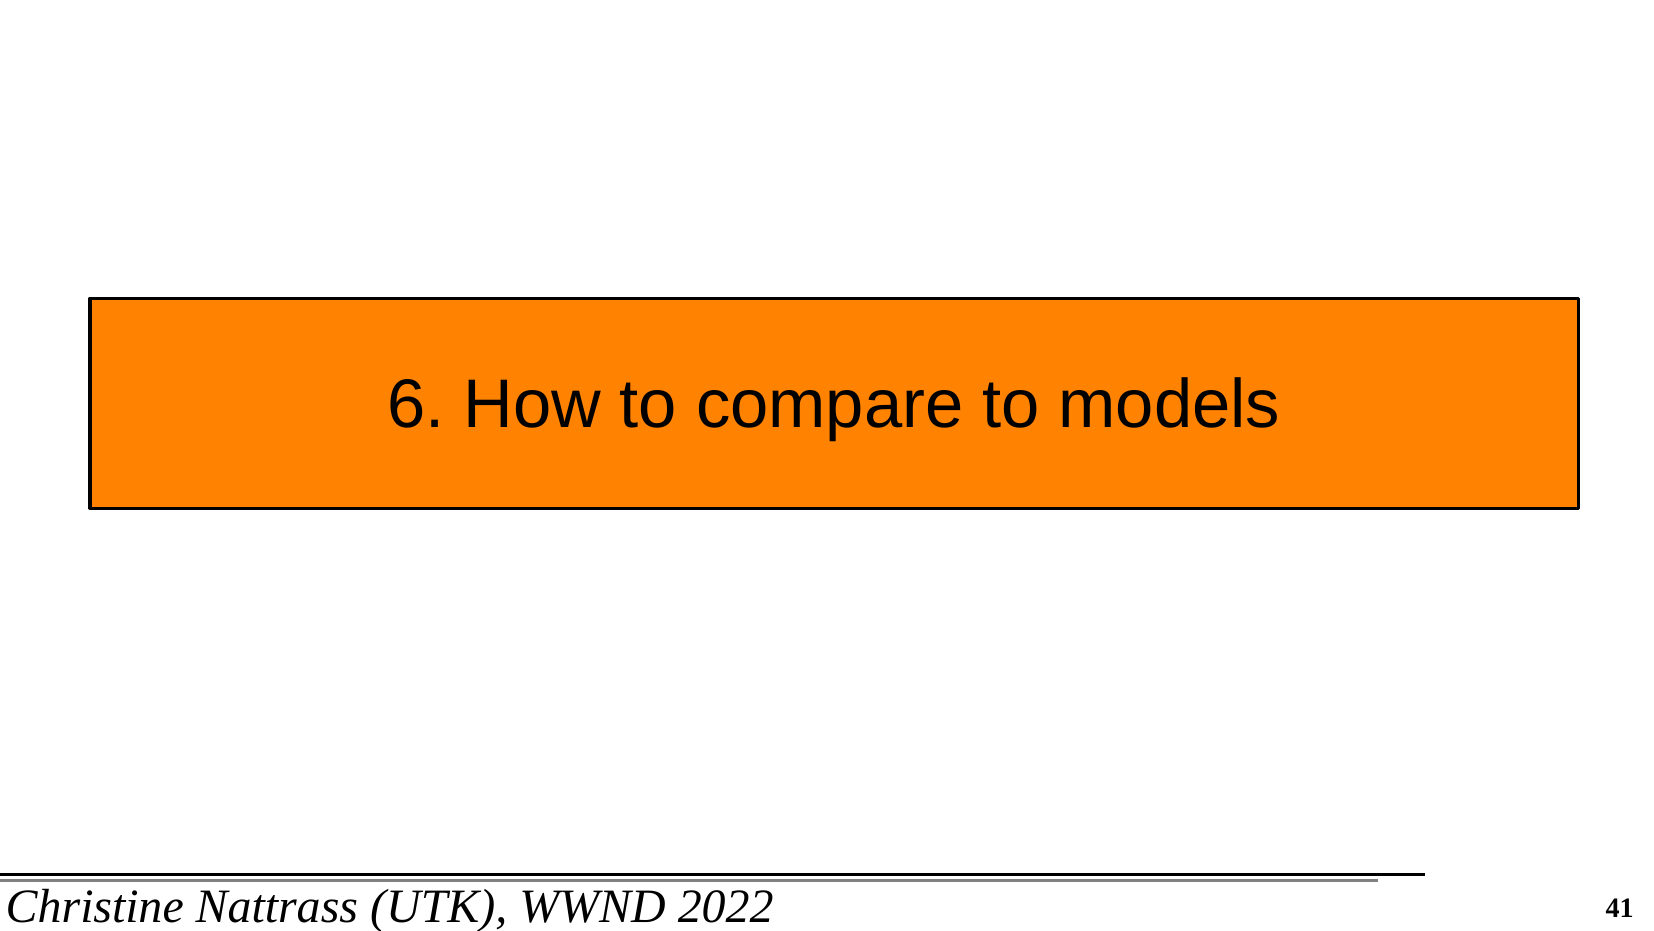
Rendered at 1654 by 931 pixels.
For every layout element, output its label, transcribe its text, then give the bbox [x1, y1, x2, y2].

title 6. How to compare to models [90, 298, 1579, 509]
